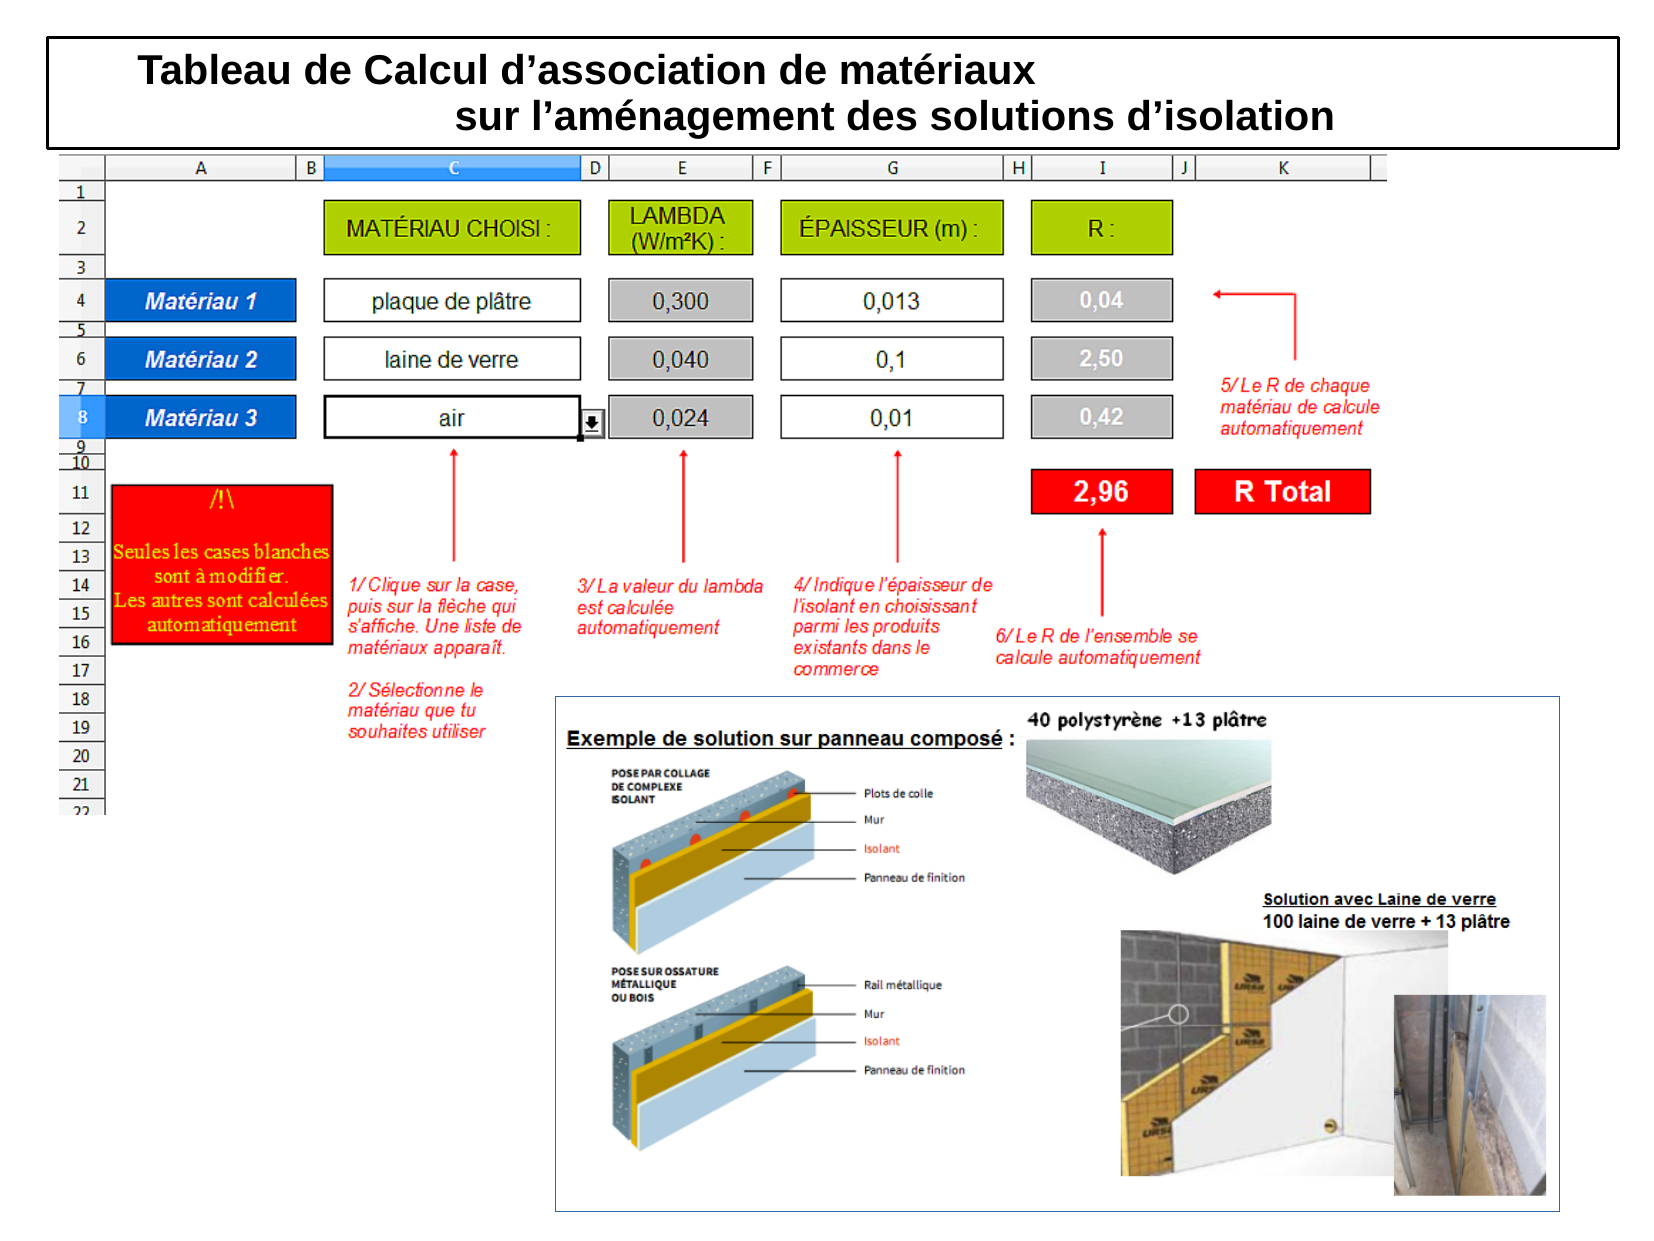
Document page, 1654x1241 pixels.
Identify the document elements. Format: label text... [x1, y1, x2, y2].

picture [59, 153, 1560, 1212]
text_box Tableau de Calcul d’association de matériaux sur l’aménagement des solutions d’isolation [47, 37, 1619, 149]
